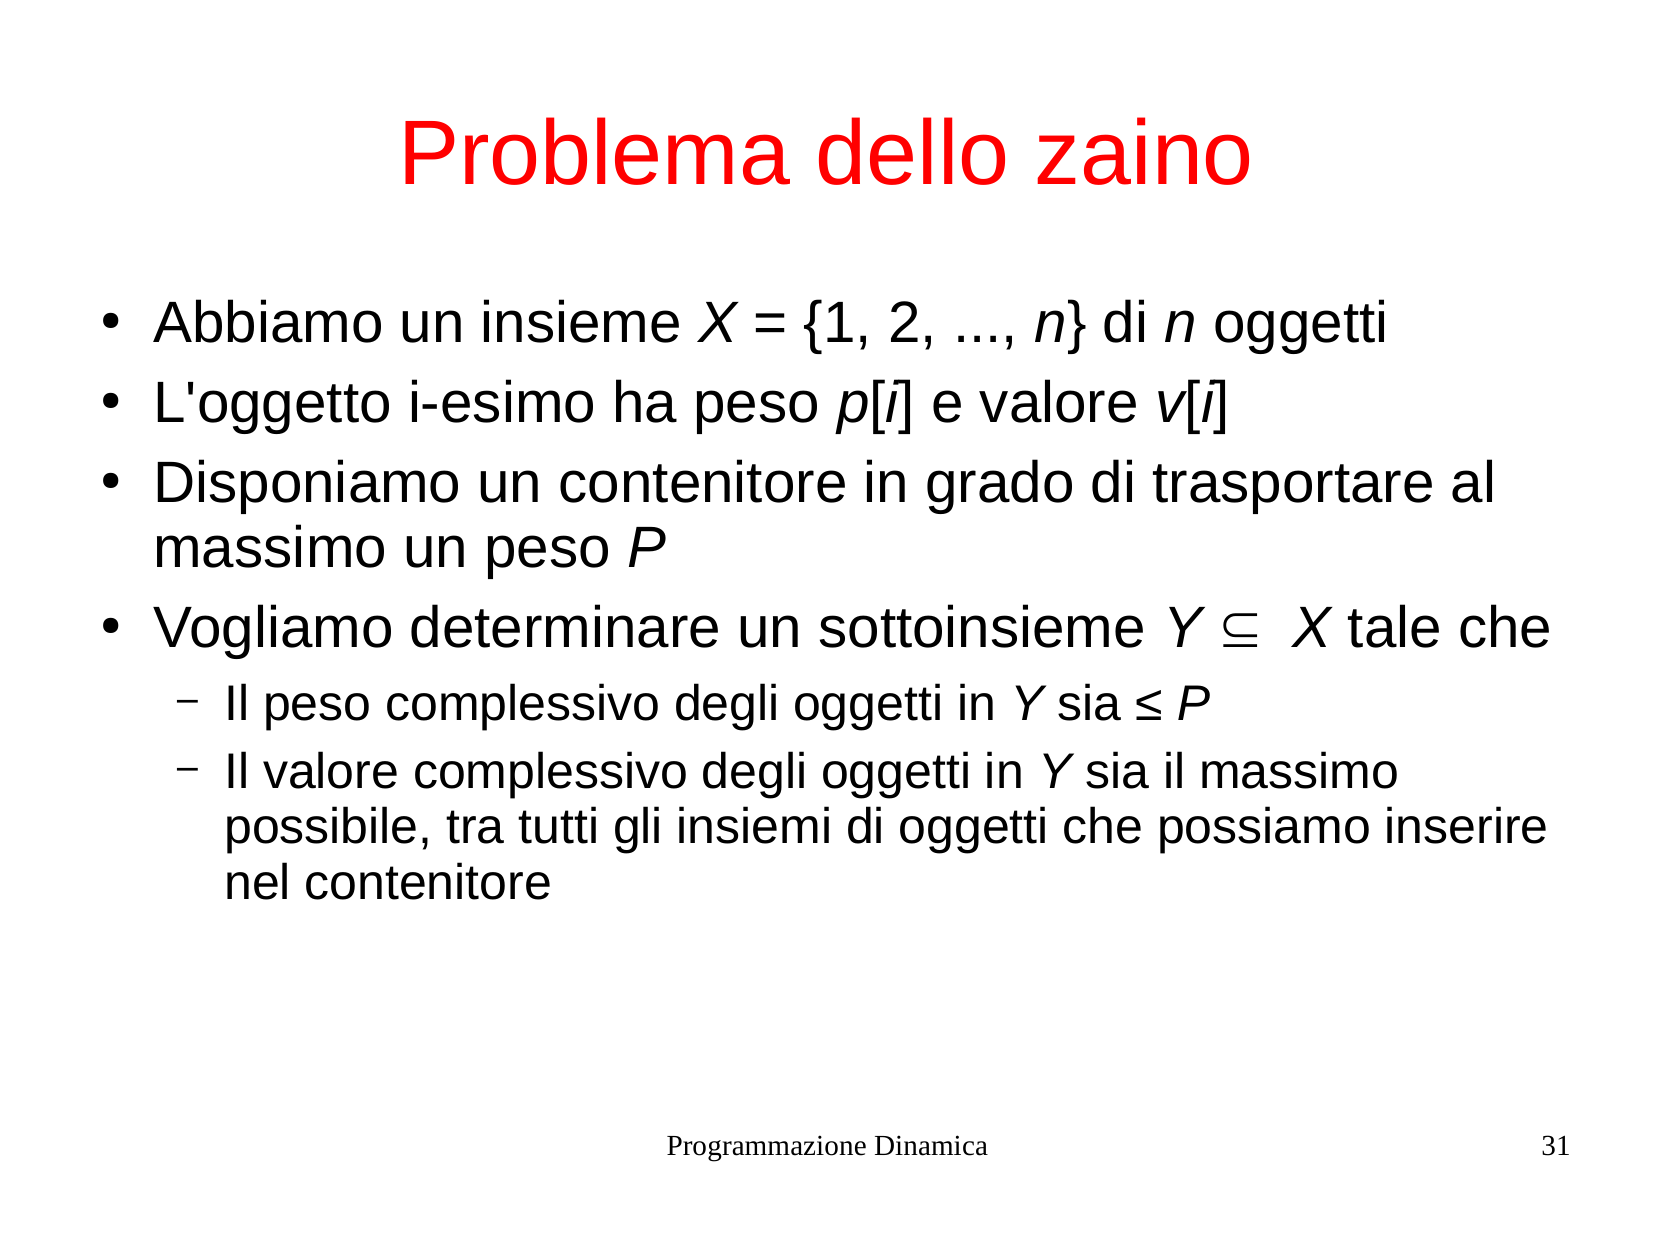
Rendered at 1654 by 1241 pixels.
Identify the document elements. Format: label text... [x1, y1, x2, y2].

title Problema dello zaino [82, 49, 1571, 257]
list Abbiamo un insieme X = {1, 2, ..., n} di n oggetti L'oggetto i-esimo ha peso p[i] e valore v[i] Disponiamo un contenitore in grado di trasportare al massimo un peso P Vogliamo determinare un sottoinsieme Y  X tale che Il peso complessivo degli oggetti in Y sia ≤ P Il valore complessivo degli oggetti in Y sia il massimo possibile, tra tutti gli insiemi di oggetti che possiamo inserire nel contenitore [82, 290, 1571, 1109]
